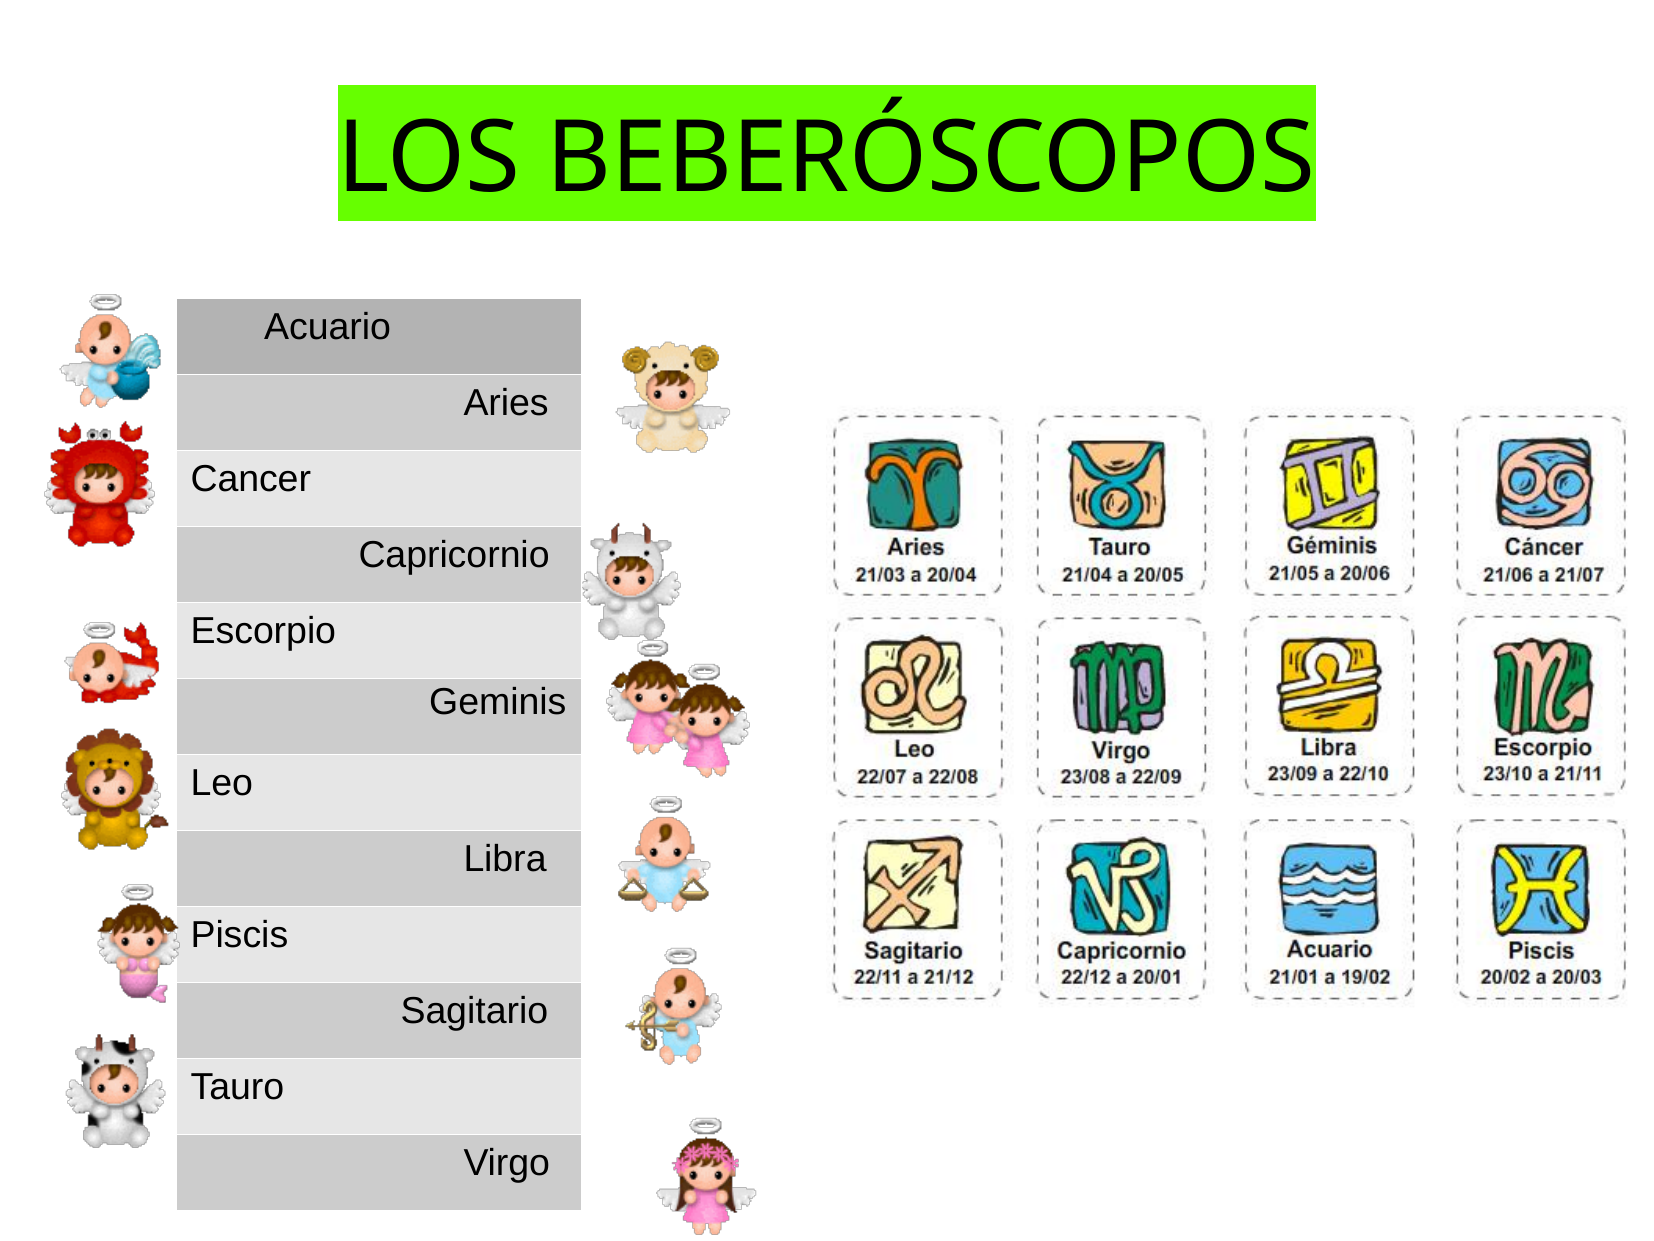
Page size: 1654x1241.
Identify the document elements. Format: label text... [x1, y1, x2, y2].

table_cell Cancer [180, 451, 581, 526]
table_cell Escorpio [177, 603, 581, 678]
title LOS BEBERÓSCOPOS [82, 49, 1571, 257]
table_cell [177, 679, 581, 754]
text_box Geminis [372, 673, 582, 731]
picture [625, 1098, 783, 1241]
table_cell Sagitario [177, 983, 581, 1058]
picture [23, 271, 192, 567]
table_cell Capricornio [177, 527, 581, 602]
table_cell Libra [192, 831, 581, 906]
picture [35, 574, 216, 1170]
table_header Acuario [192, 299, 581, 374]
table_cell Piscis [216, 907, 581, 982]
picture [591, 314, 749, 473]
table_cell Virgo [177, 1135, 581, 1210]
table_cell Aries [180, 375, 581, 450]
table_cell Leo [192, 755, 581, 830]
picture [582, 503, 756, 1087]
table_cell Tauro [177, 1059, 581, 1134]
picture [826, 394, 1640, 1020]
